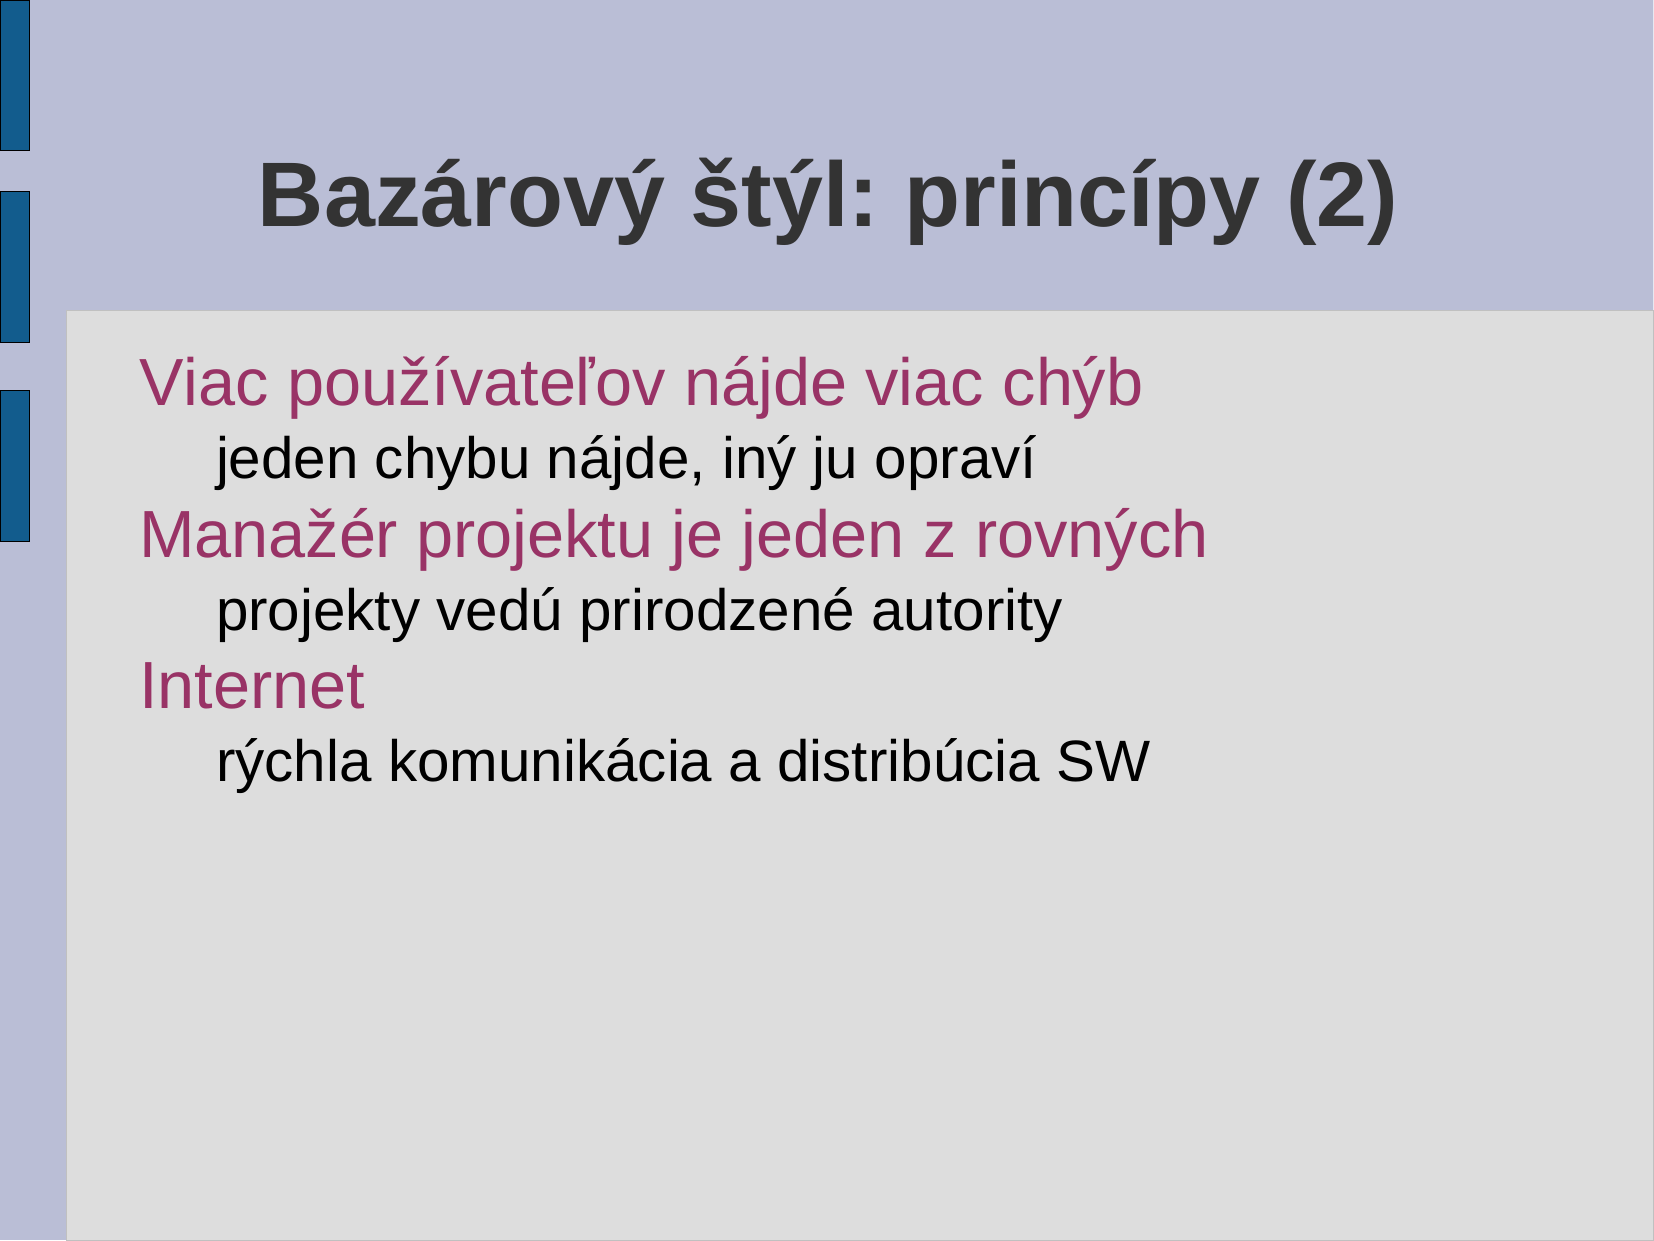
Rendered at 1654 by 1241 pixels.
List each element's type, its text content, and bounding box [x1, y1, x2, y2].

title Bazárový štýl: princípy (2) [59, 91, 1625, 299]
list Viac používateľov nájde viac chýb jeden chybu nájde, iný ju opraví Manažér projektu je jeden z rovných projekty vedú prirodzené autority Internet rýchla komunikácia a distribúcia SW [121, 344, 1534, 1127]
